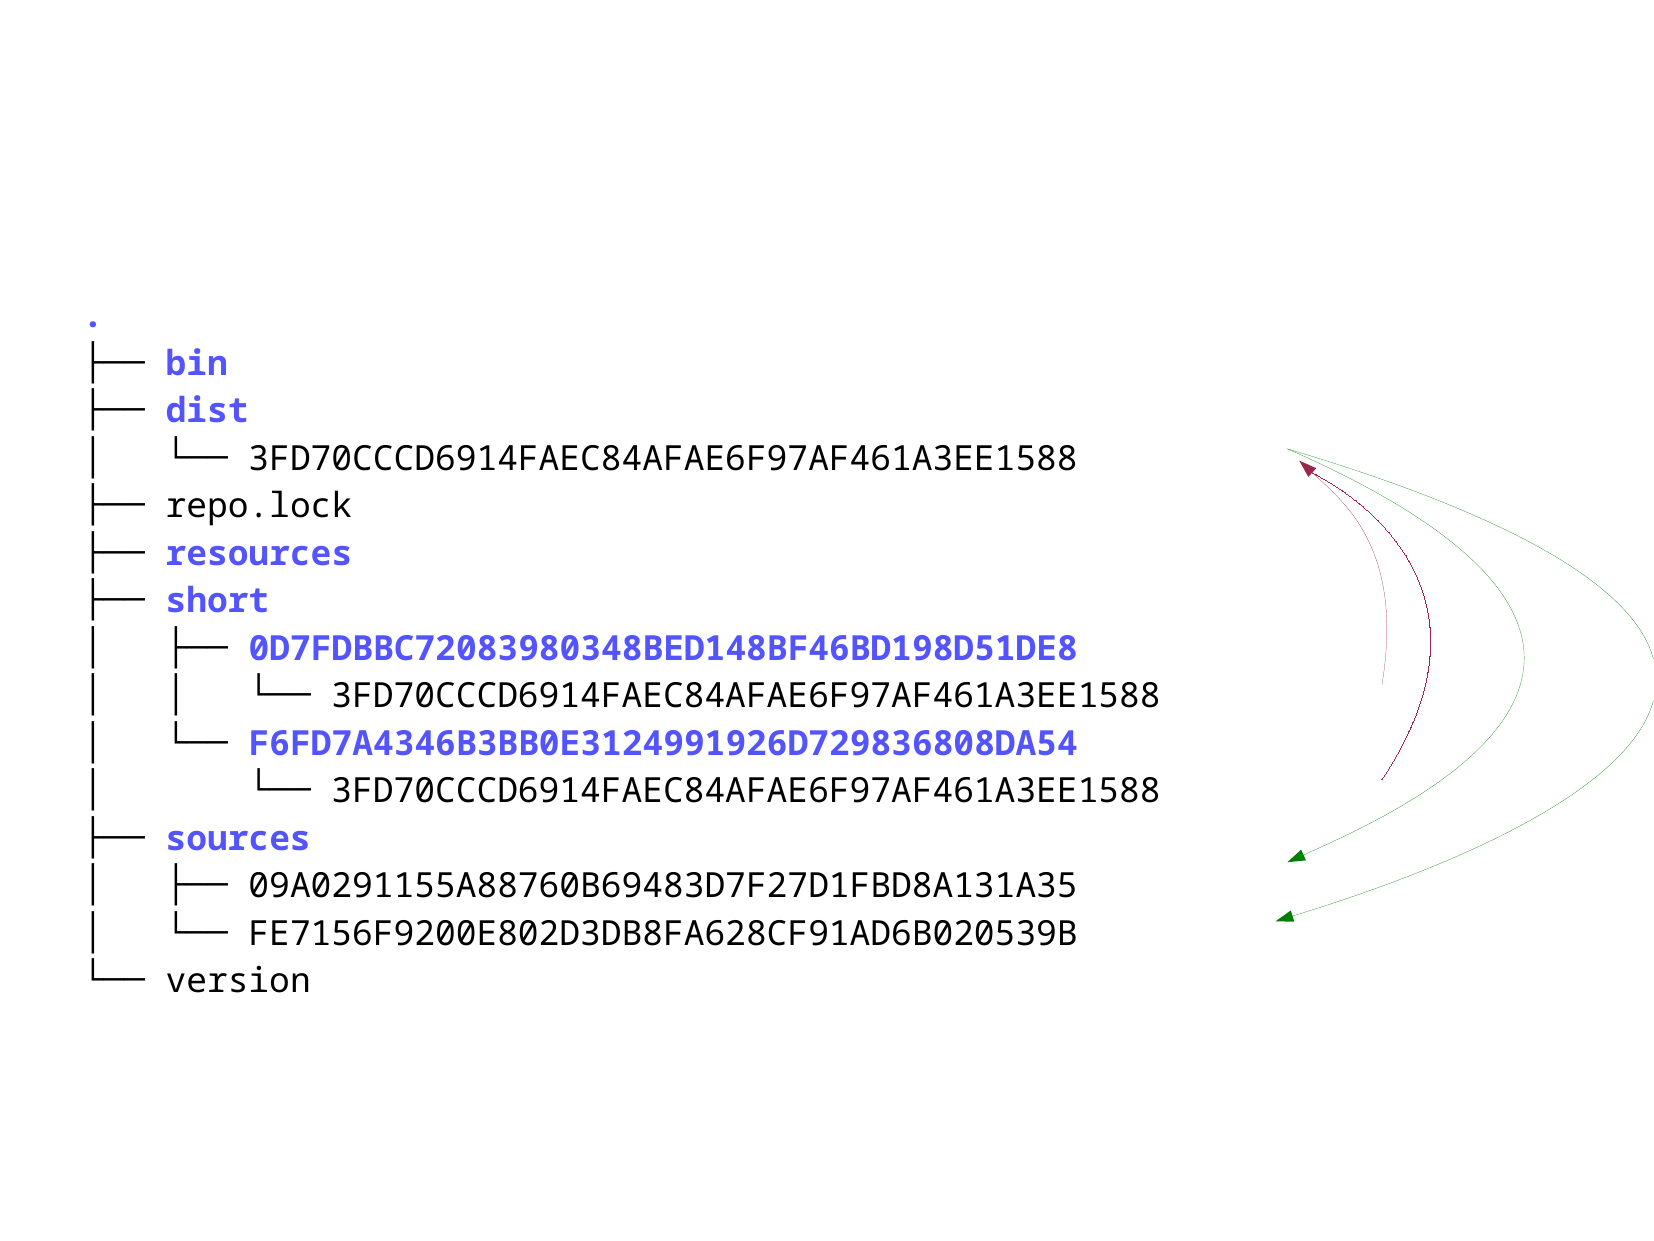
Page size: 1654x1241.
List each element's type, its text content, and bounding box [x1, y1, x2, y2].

list . ├── bin ├── dist │ └── 3FD70CCCD6914FAEC84AFAE6F97AF461A3EE1588 ├── repo.lock ├── resources ├── short │ ├── 0D7FDBBC72083980348BED148BF46BD198D51DE8 │ │ └── 3FD70CCCD6914FAEC84AFAE6F97AF461A3EE1588 │ └── F6FD7A4346B3BB0E3124991926D729836808DA54 │ └── 3FD70CCCD6914FAEC84AFAE6F97AF461A3EE1588 ├── sources │ ├── 09A0291155A88760B69483D7F27D1FBD8A131A35 │ └── FE7156F9200E802D3DB8FA628CF91AD6B020539B └── version [82, 290, 1571, 1010]
